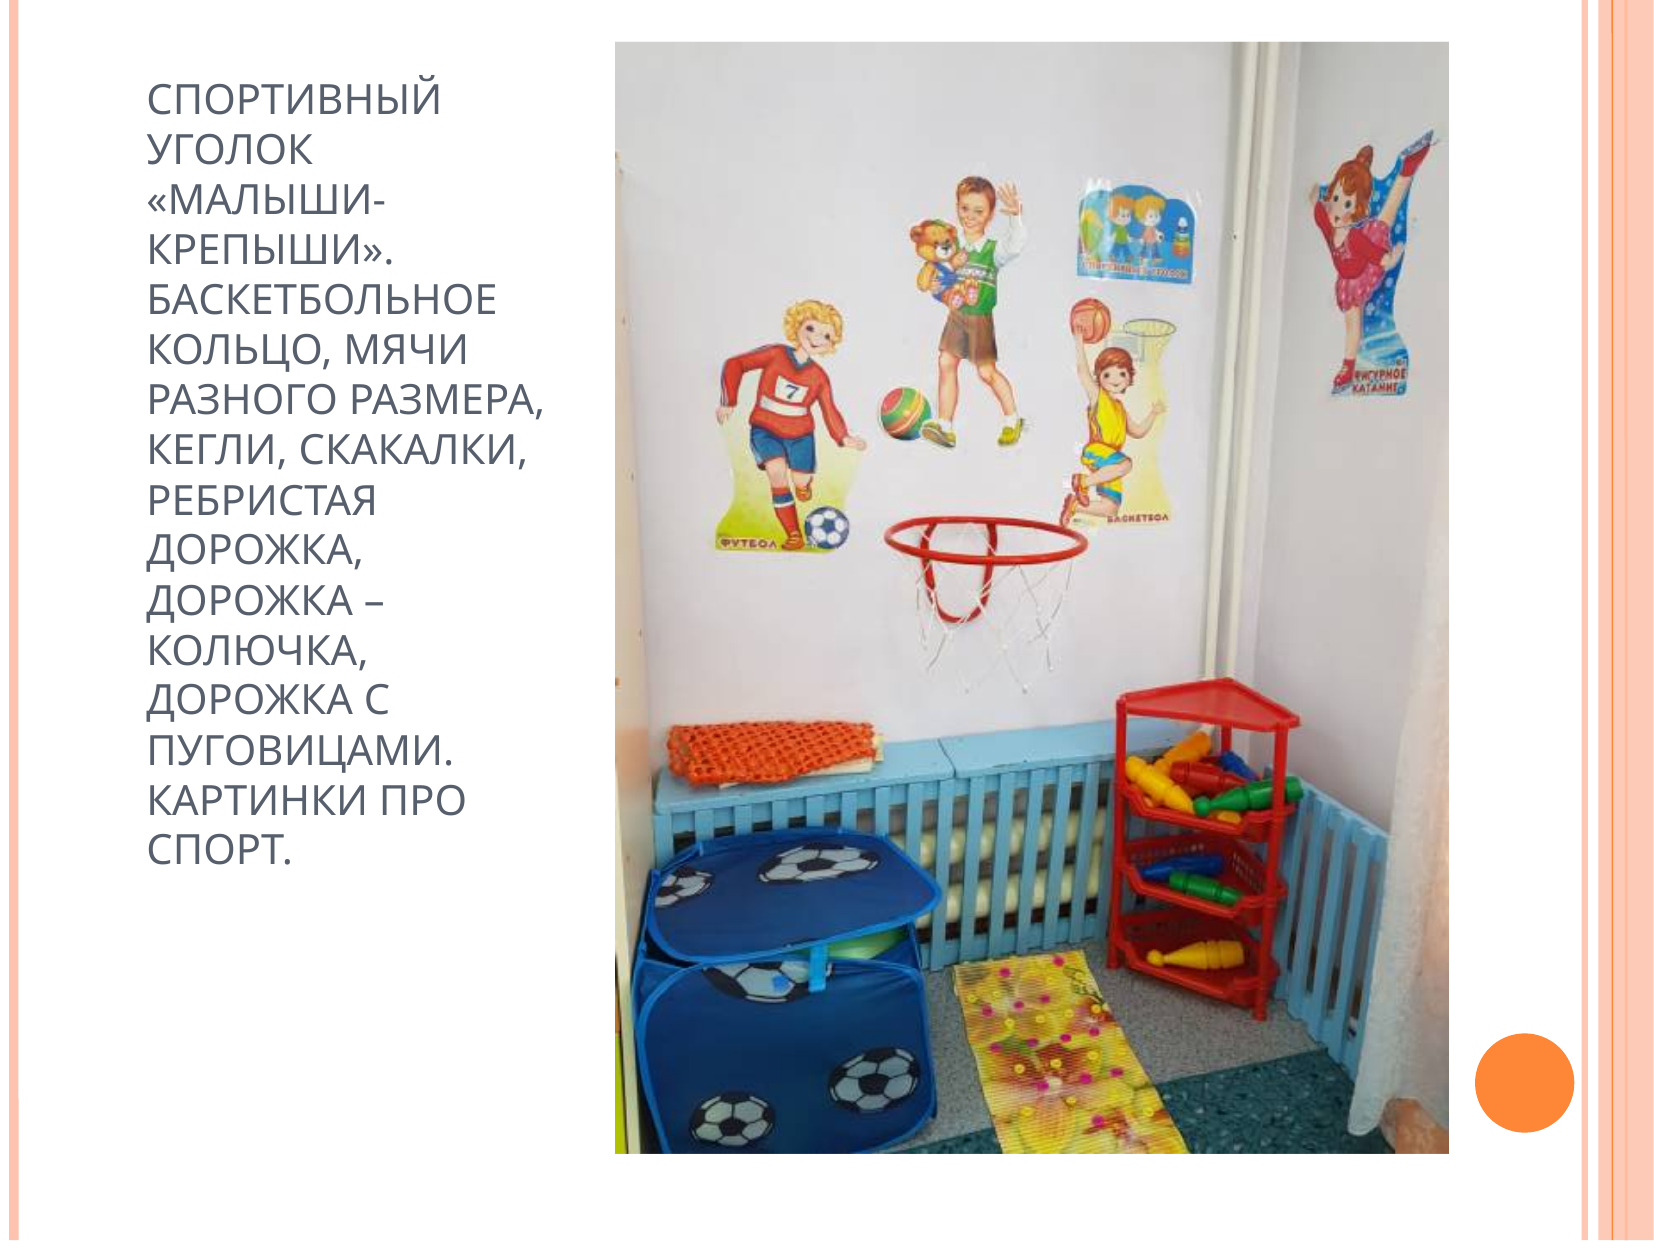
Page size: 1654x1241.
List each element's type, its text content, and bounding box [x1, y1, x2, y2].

title Спортивный уголок «Малыши-крепыши». Баскетбольное кольцо, мячи разного размера, кегли, скакалки, ребристая дорожка, дорожка – колючка, дорожка с пуговицами. Картинки про спорт. [129, 64, 567, 951]
picture [614, 41, 1449, 1154]
